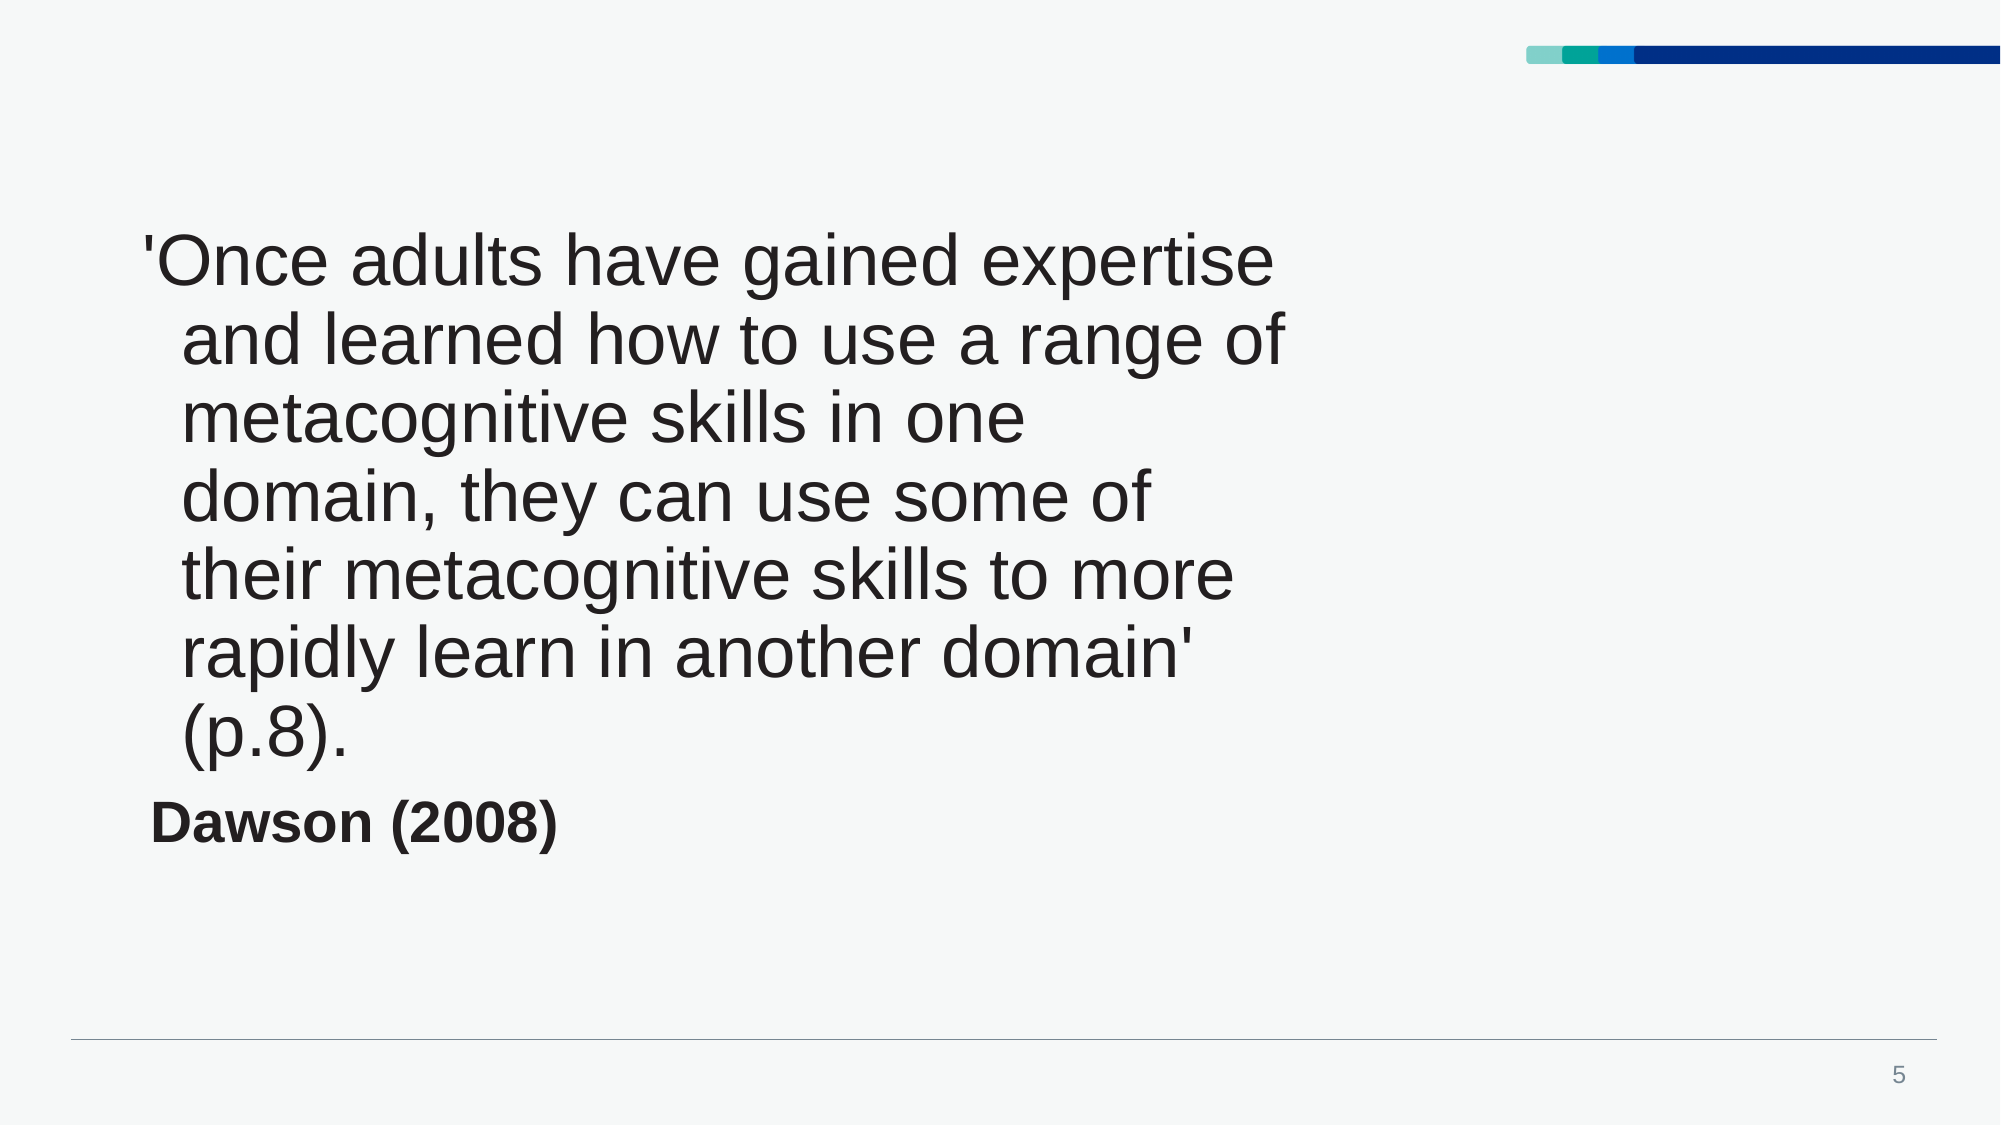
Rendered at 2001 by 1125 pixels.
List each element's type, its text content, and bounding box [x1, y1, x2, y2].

list 'Once adults have gained expertise and learned how to use a range of metacognitive skills in one domain, they can use some of their metacognitive skills to more rapidly learn in another domain' (p.8). [88, 215, 1925, 785]
list Dawson (2008) [135, 784, 1367, 932]
